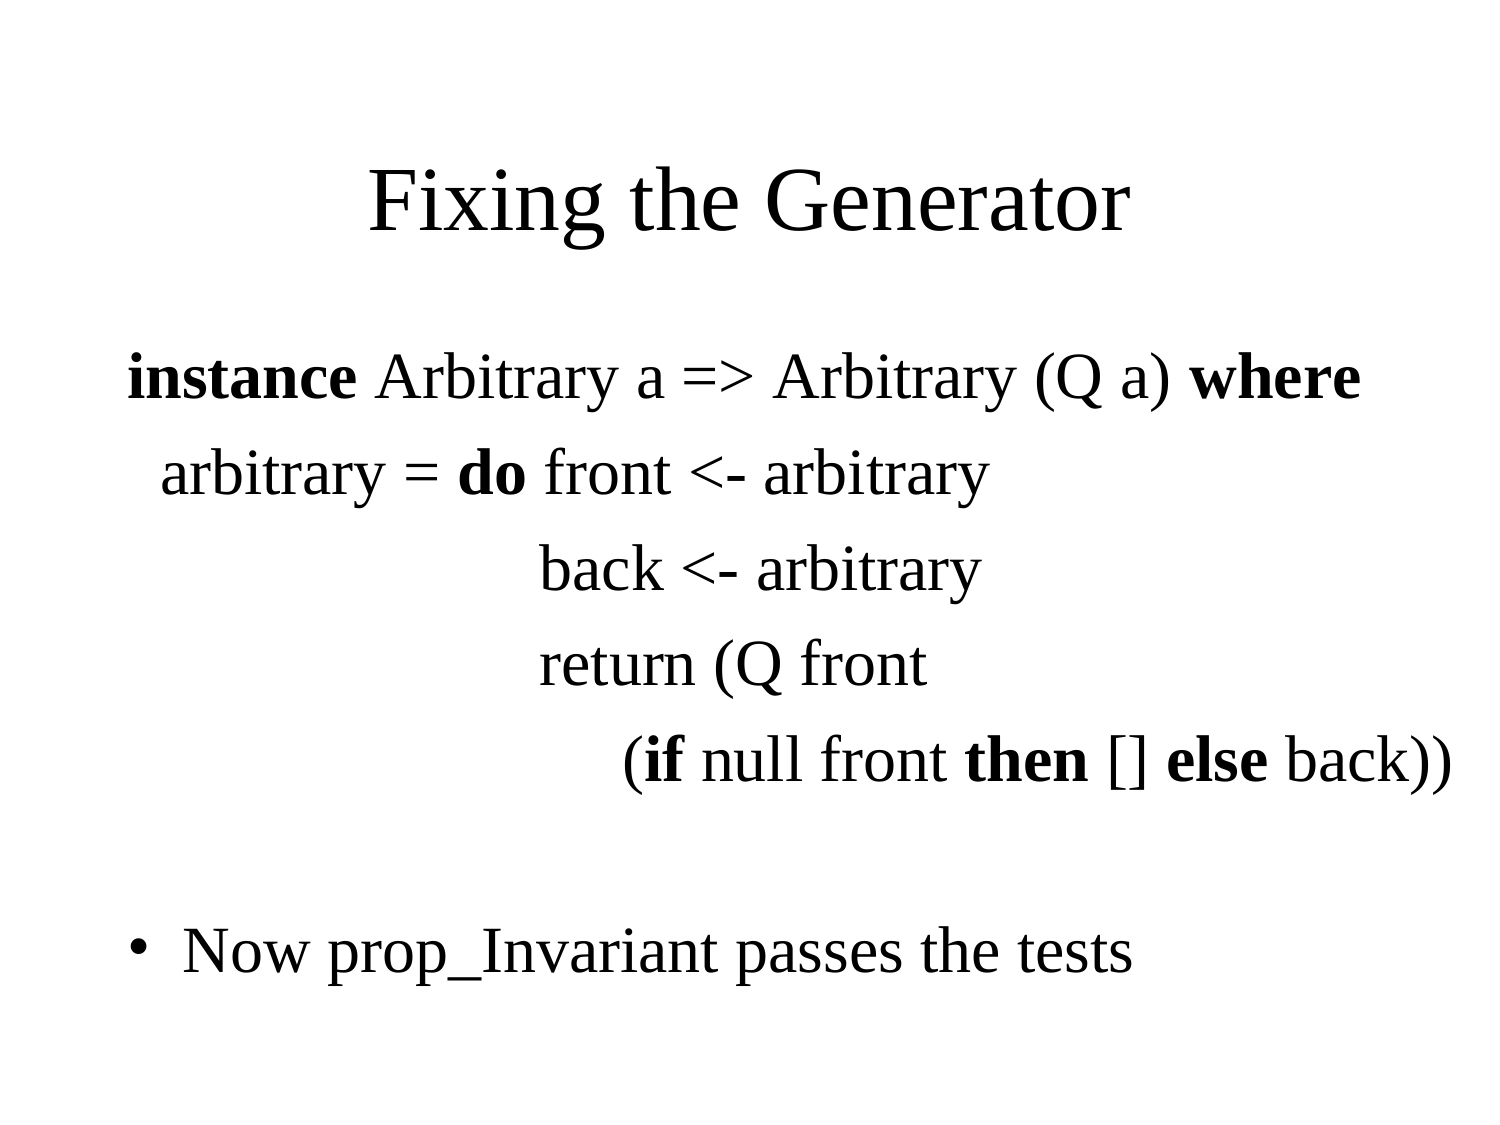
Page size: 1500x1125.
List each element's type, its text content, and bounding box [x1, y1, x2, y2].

title Fixing the Generator [112, 99, 1388, 288]
list instance Arbitrary a => Arbitrary (Q a) where arbitrary = do front <- arbitrary back <- arbitrary return (Q front (if null front then [] else back)) Now prop_Invariant passes the tests [112, 324, 1500, 1000]
